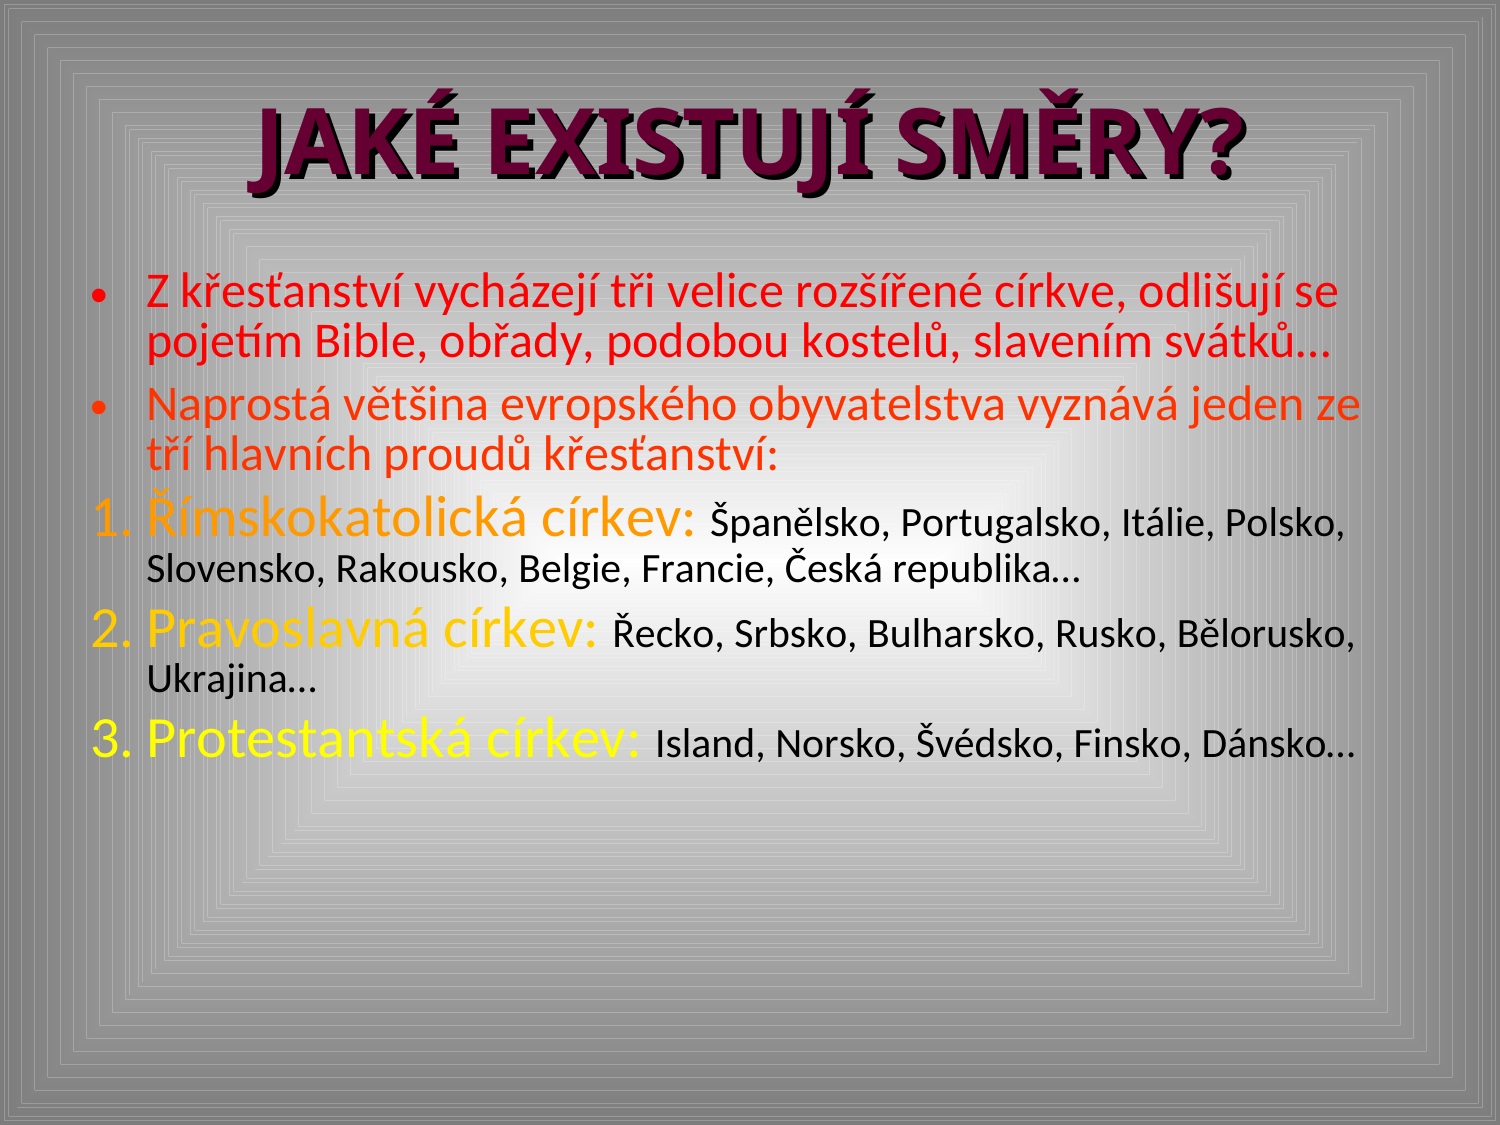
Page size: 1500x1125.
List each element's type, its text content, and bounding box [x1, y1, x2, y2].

list Z křesťanství vycházejí tři velice rozšířené církve, odlišují se pojetím Bible, obřady, podobou kostelů, slavením svátků… Naprostá většina evropského obyvatelstva vyznává jeden ze tří hlavních proudů křesťanství: Římskokatolická církev: Španělsko, Portugalsko, Itálie, Polsko, Slovensko, Rakousko, Belgie, Francie, Česká republika… Pravoslavná církev: Řecko, Srbsko, Bulharsko, Rusko, Bělorusko, Ukrajina… Protestantská církev: Island, Norsko, Švédsko, Finsko, Dánsko… [75, 262, 1426, 1006]
title JAKÉ EXISTUJÍ SMĚRY? [75, 45, 1426, 233]
